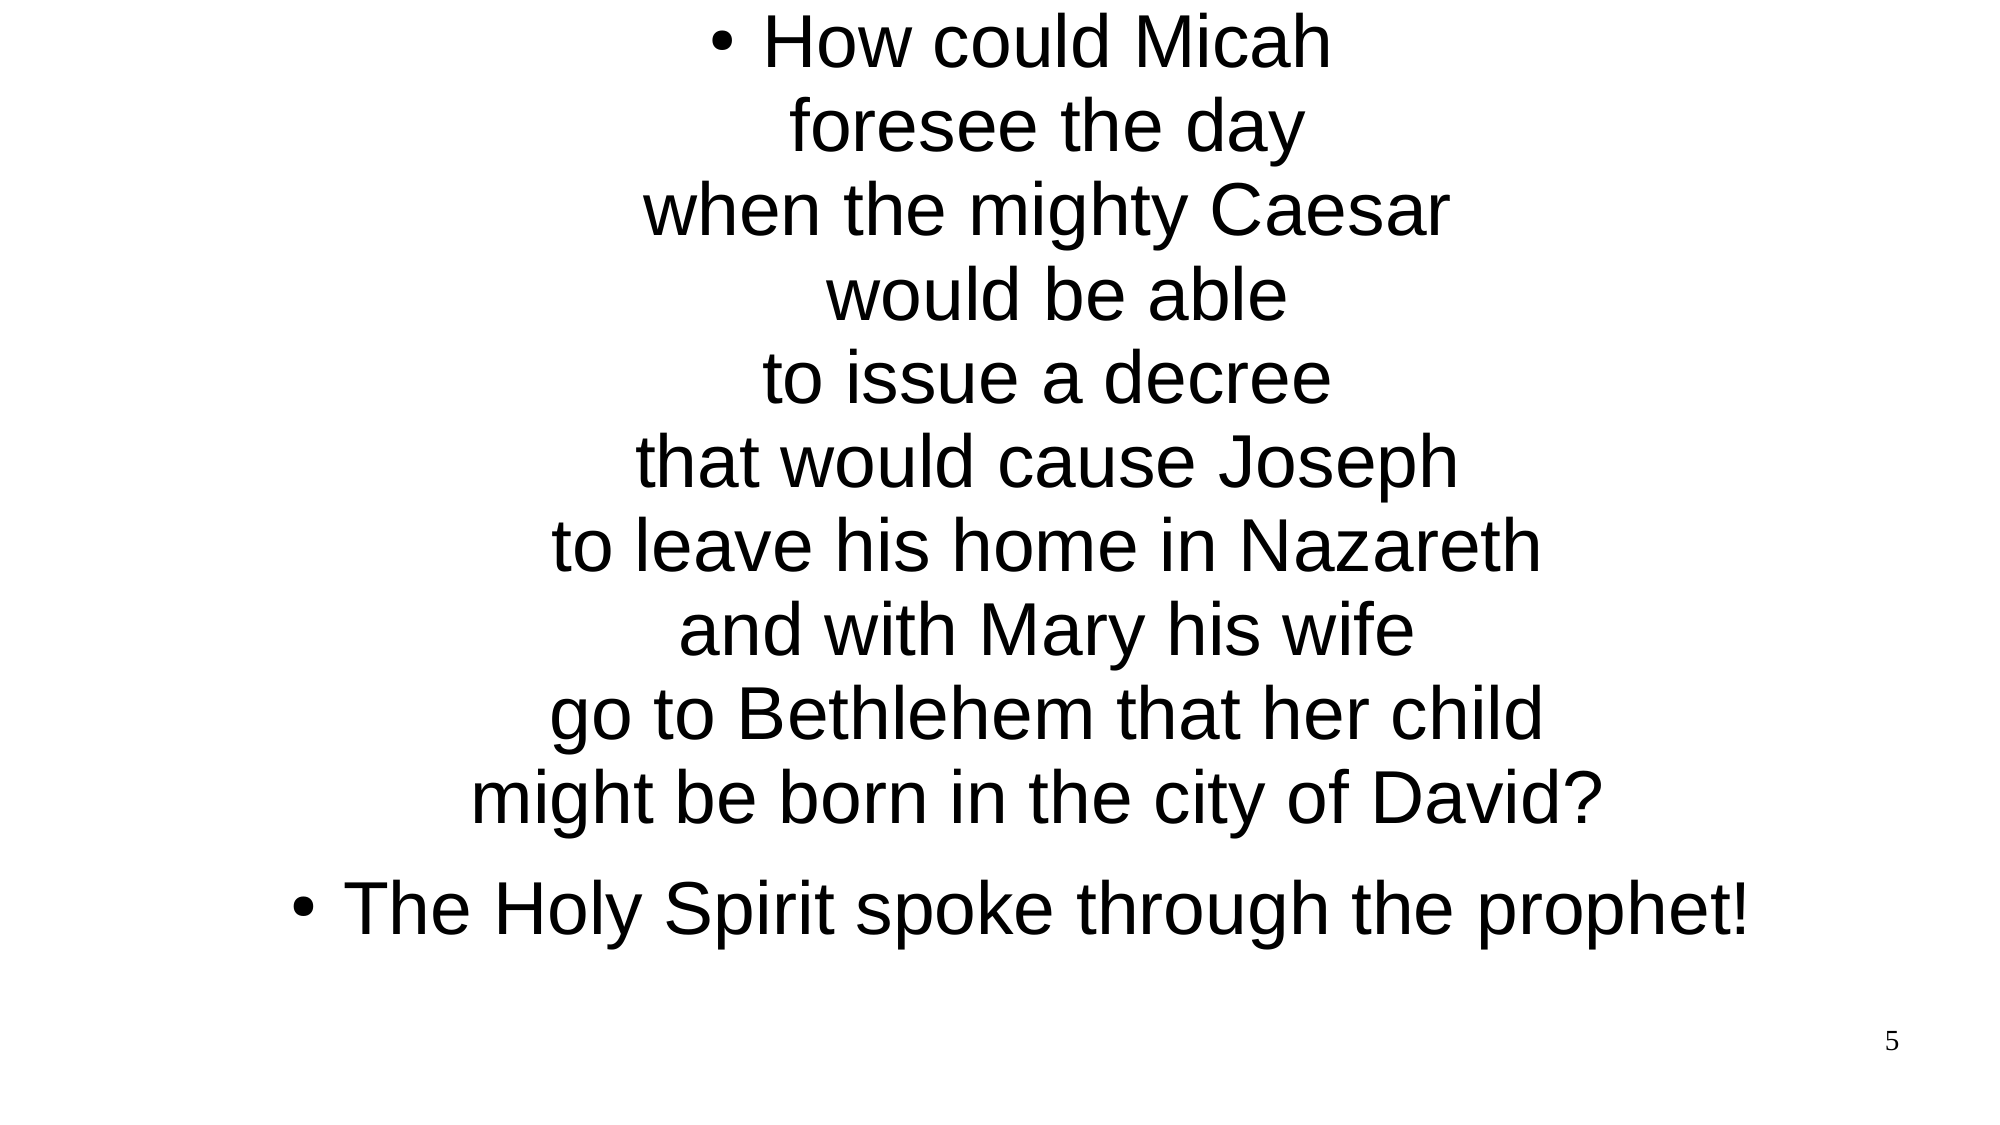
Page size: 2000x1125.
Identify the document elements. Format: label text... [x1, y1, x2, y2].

list How could Micah foresee the day when the mighty Caesar would be able to issue a decree that would cause Joseph to leave his home in Nazareth and with Mary his wife go to Bethlehem that her child might be born in the city of David? The Holy Spirit spoke through the prophet! [37, 0, 1988, 1088]
